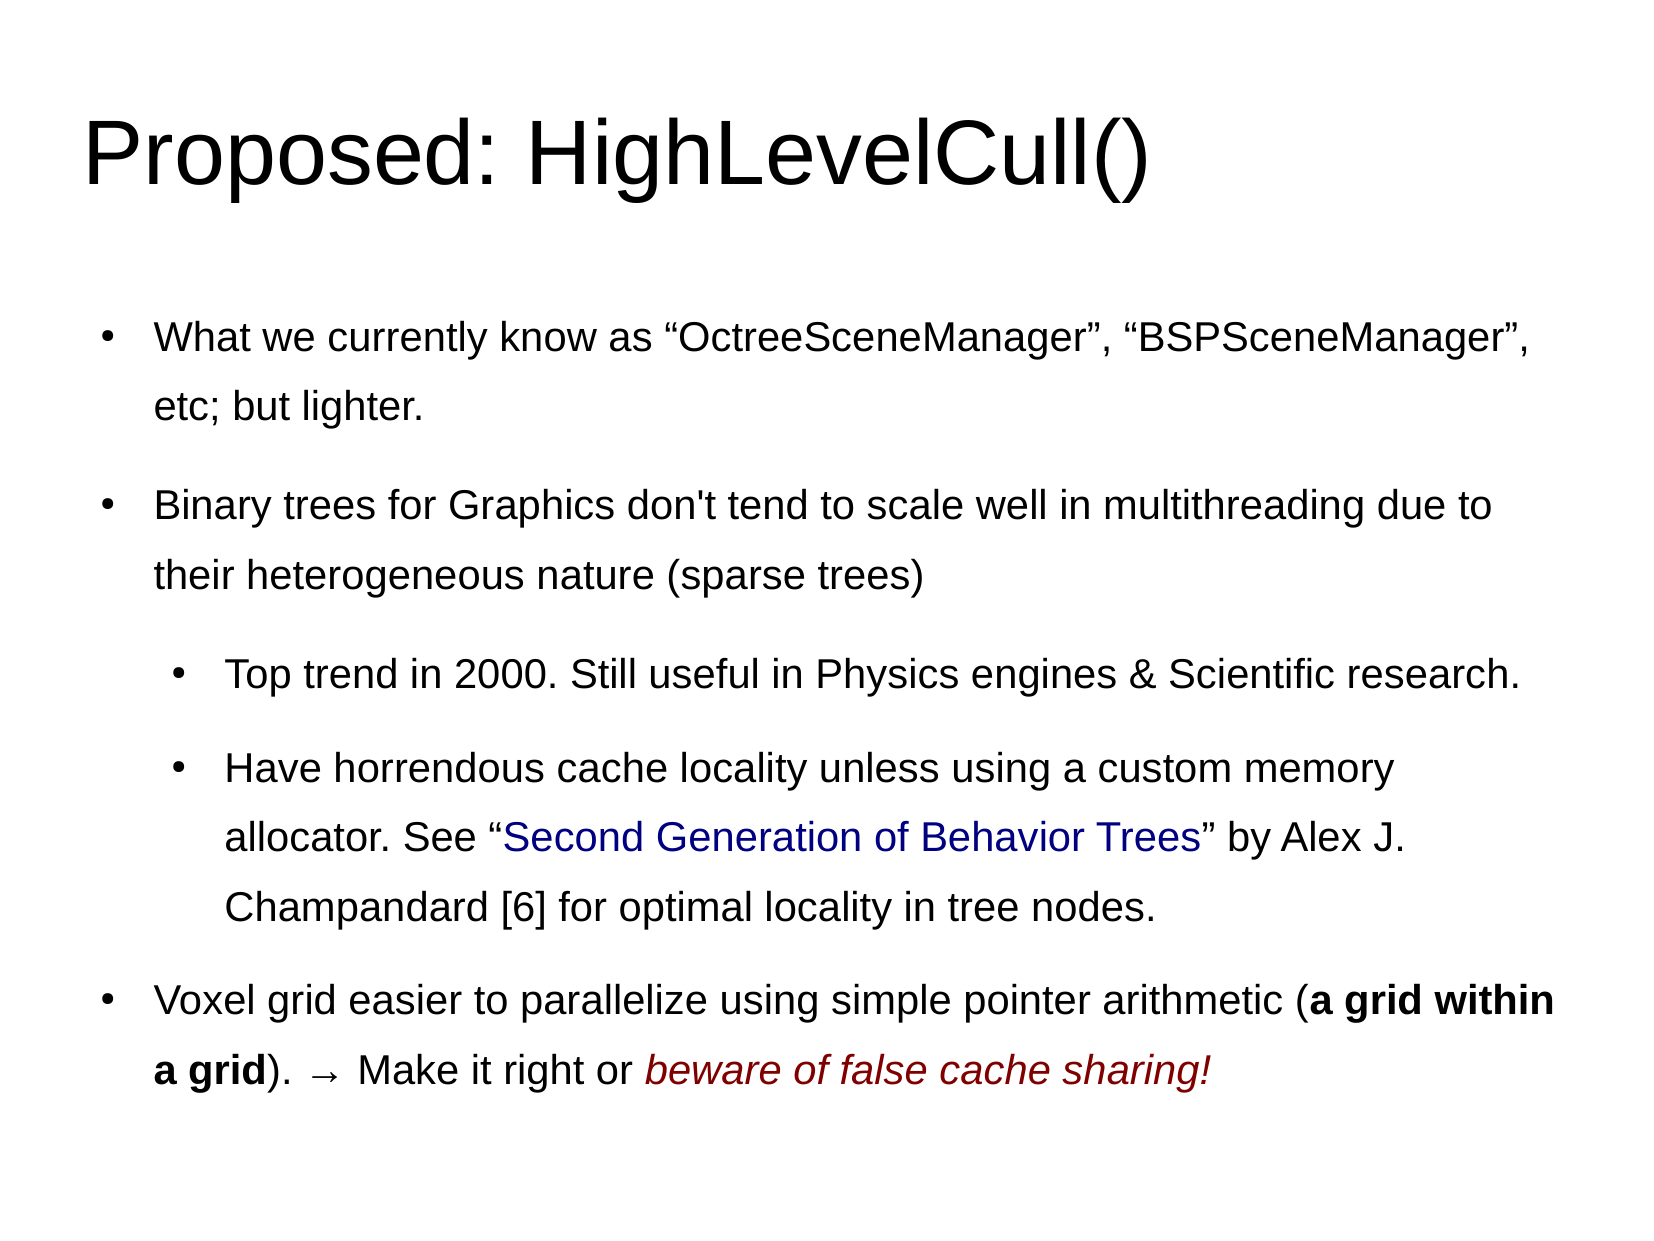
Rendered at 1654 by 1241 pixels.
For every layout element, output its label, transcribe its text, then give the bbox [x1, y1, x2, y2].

list What we currently know as “OctreeSceneManager”, “BSPSceneManager”, etc; but lighter. Binary trees for Graphics don't tend to scale well in multithreading due to their heterogeneous nature (sparse trees) Top trend in 2000. Still useful in Physics engines & Scientific research. Have horrendous cache locality unless using a custom memory allocator. See “Second Generation of Behavior Trees” by Alex J. Champandard [6] for optimal locality in tree nodes. Voxel grid easier to parallelize using simple pointer arithmetic (a grid within a grid). → Make it right or beware of false cache sharing! [82, 290, 1571, 1109]
title Proposed: HighLevelCull() [82, 49, 1571, 257]
